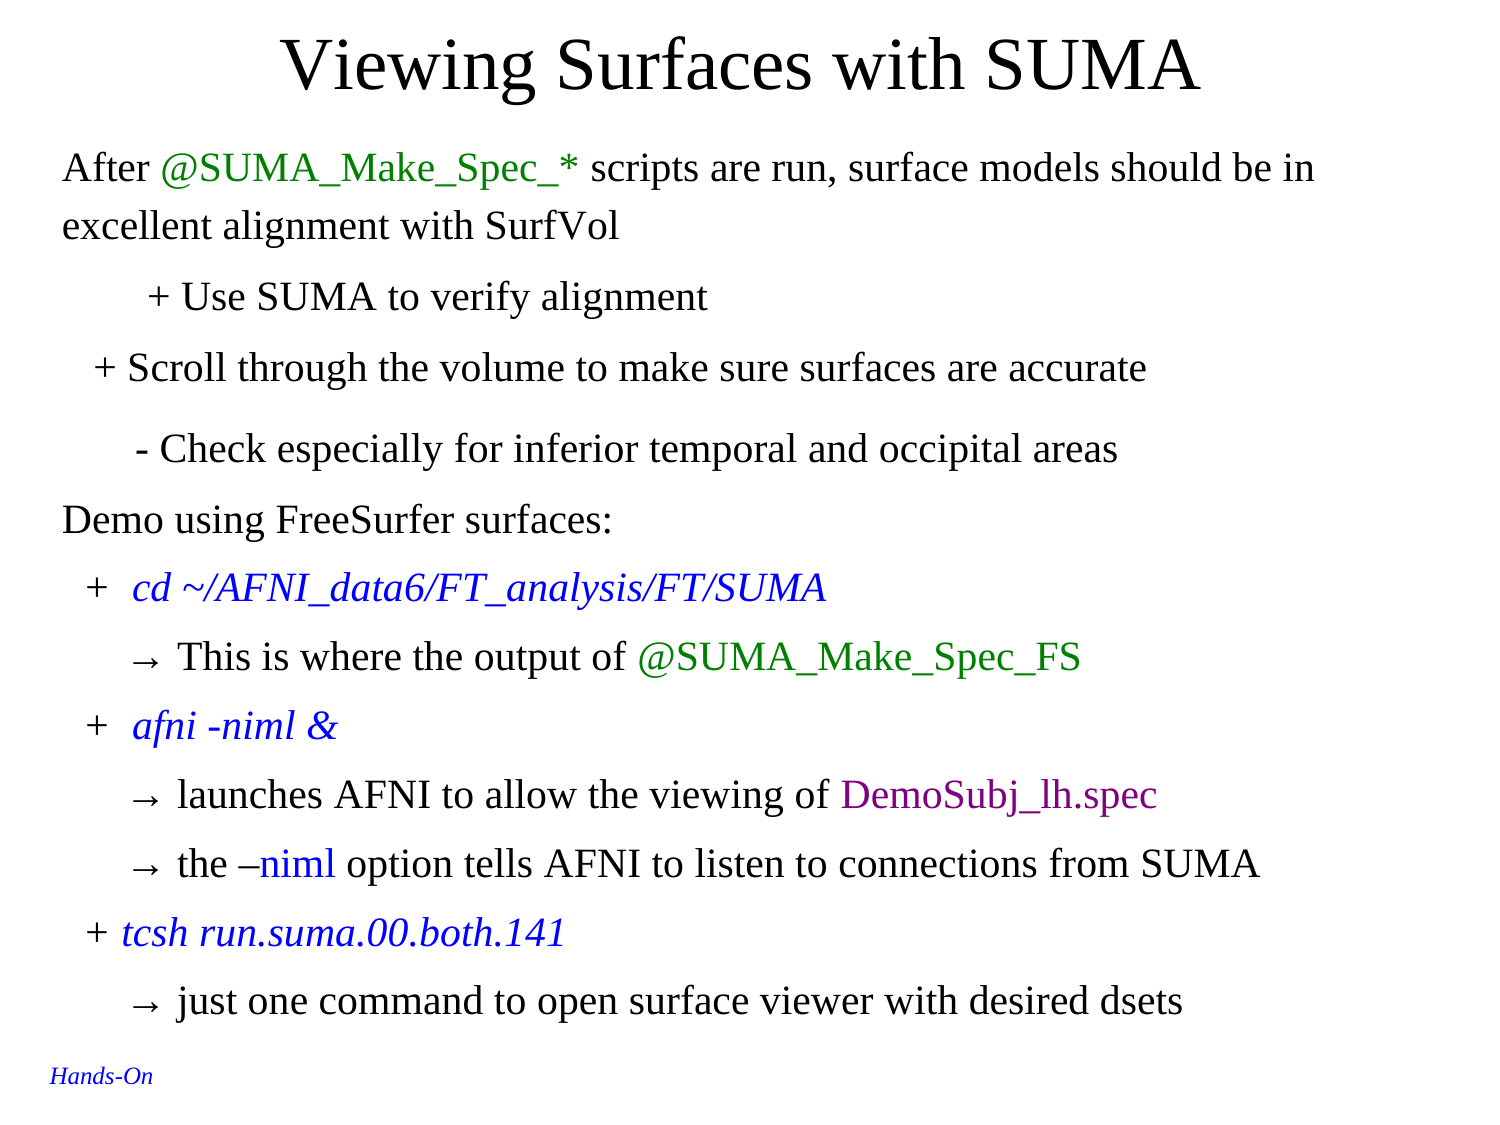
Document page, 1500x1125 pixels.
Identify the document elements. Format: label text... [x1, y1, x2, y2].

title Viewing Surfaces with SUMA [112, 5, 1388, 118]
text_box After @SUMA_Make_Spec_* scripts are run, surface models should be in excellent alignment with SurfVol + Use SUMA to verify alignment + Scroll through the volume to make sure surfaces are accurate - Check especially for inferior temporal and occipital areas Demo using FreeSurfer surfaces: + cd ~/AFNI_data6/FT_analysis/FT/SUMA → This is where the output of @SUMA_Make_Spec_FS resides + afni -niml & → launches AFNI to allow the viewing of DemoSubj_lh.spec → the –niml option tells AFNI to listen to connections from SUMA + tcsh run.suma.00.both.141 → just one command to open surface viewer with desired dsets [47, 123, 1443, 1081]
text_box Hands-On [34, 1052, 169, 1098]
